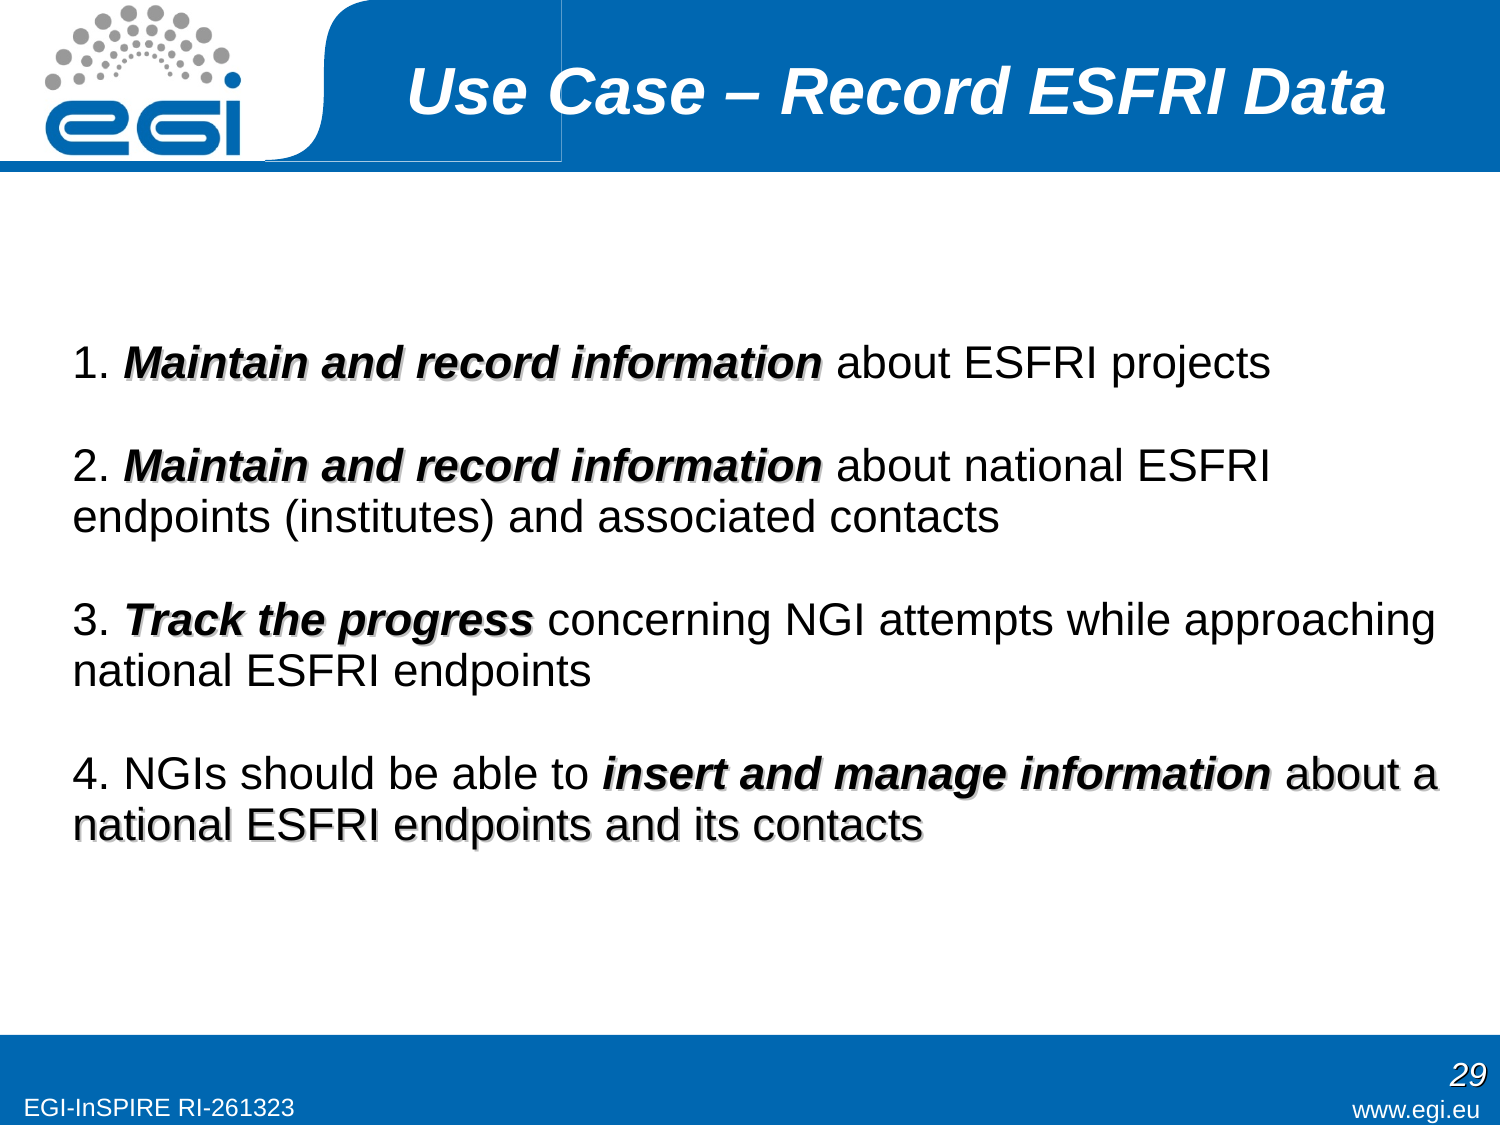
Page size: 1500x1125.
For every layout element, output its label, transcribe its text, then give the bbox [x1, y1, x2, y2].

text_box Use Case – Record ESFRI Data [349, 40, 1446, 135]
picture [0, 0, 265, 161]
text_box 1. Maintain and record information about ESFRI projects 2. Maintain and record information about national ESFRI endpoints (institutes) and associated contacts 3. Track the progress concerning NGI attempts while approaching national ESFRI endpoints 4. NGIs should be able to insert and manage information about a national ESFRI endpoints and its contacts [22, 330, 1499, 961]
